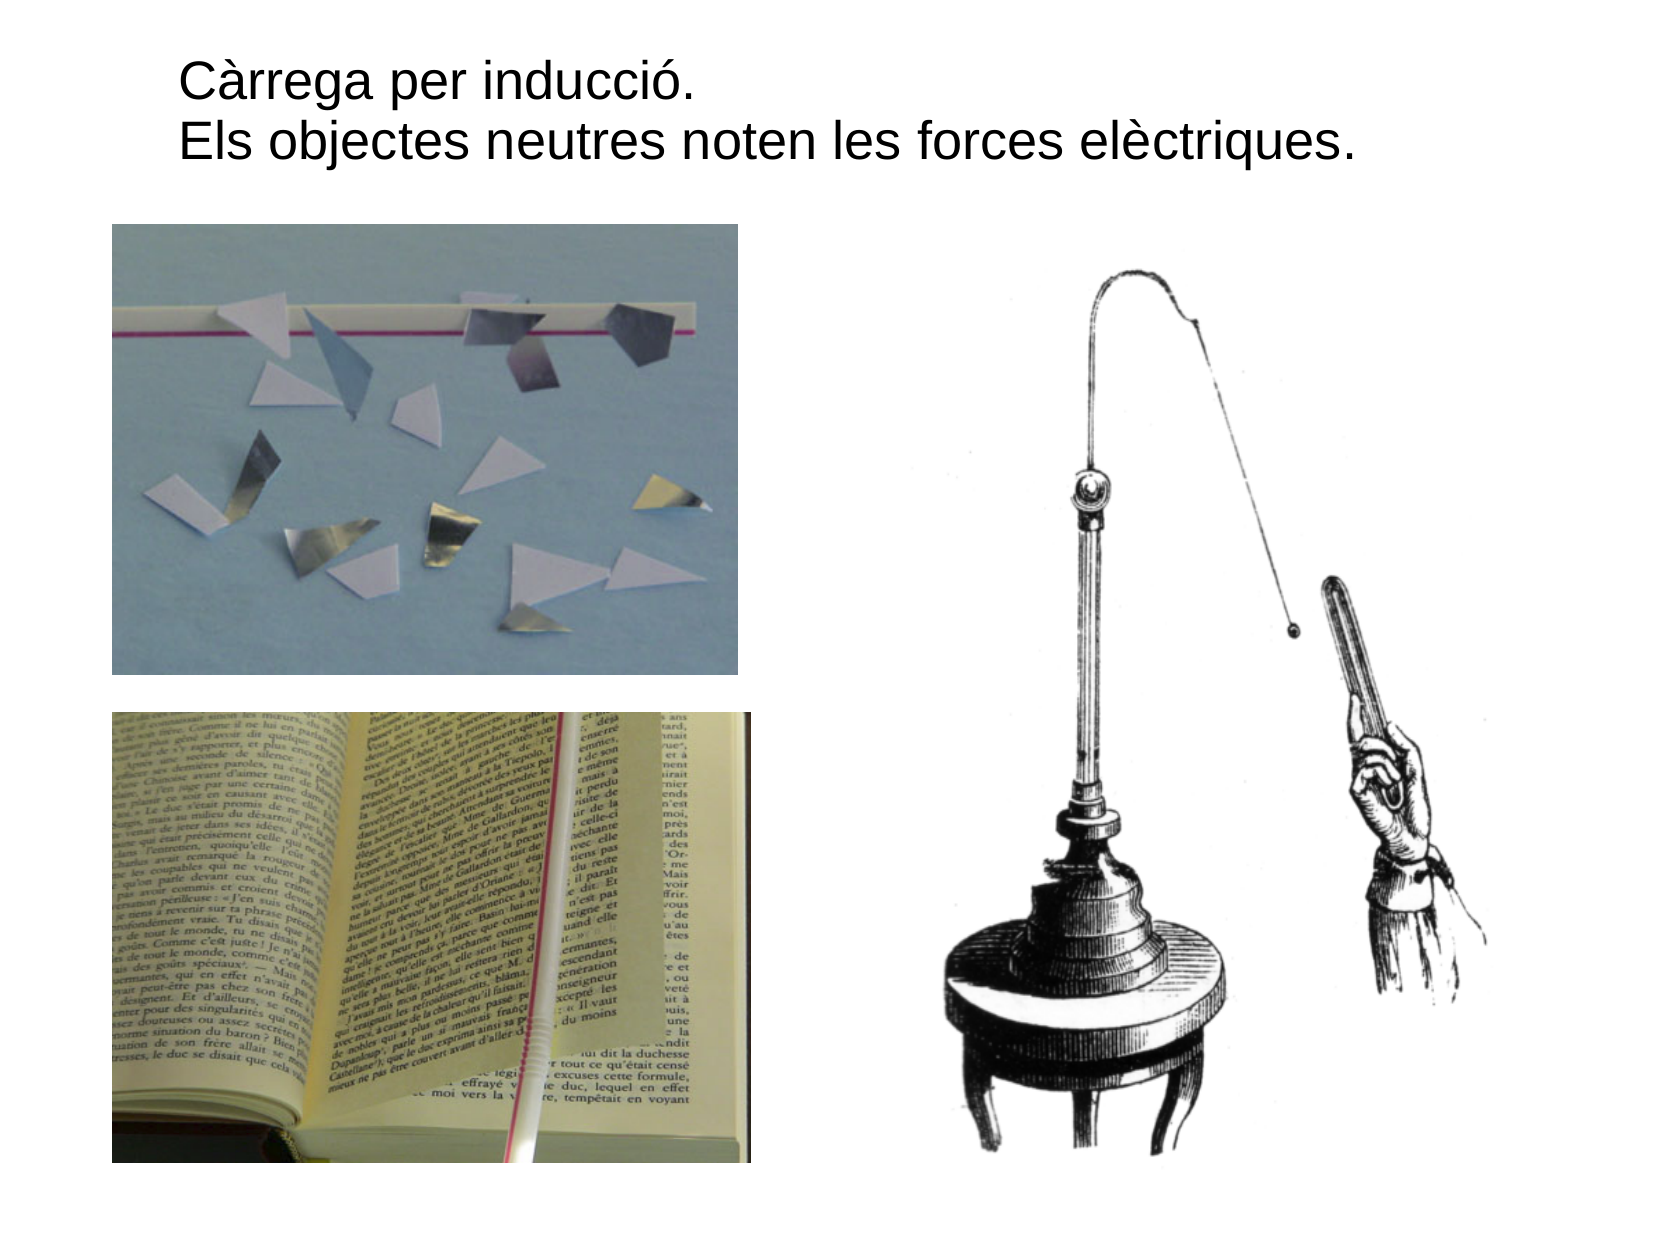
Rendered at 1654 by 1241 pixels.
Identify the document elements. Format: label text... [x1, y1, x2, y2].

picture [112, 224, 738, 676]
text_box Càrrega per inducció. Els objectes neutres noten les forces elèctriques. [163, 43, 1589, 179]
picture [112, 712, 751, 1163]
picture [787, 244, 1613, 1182]
